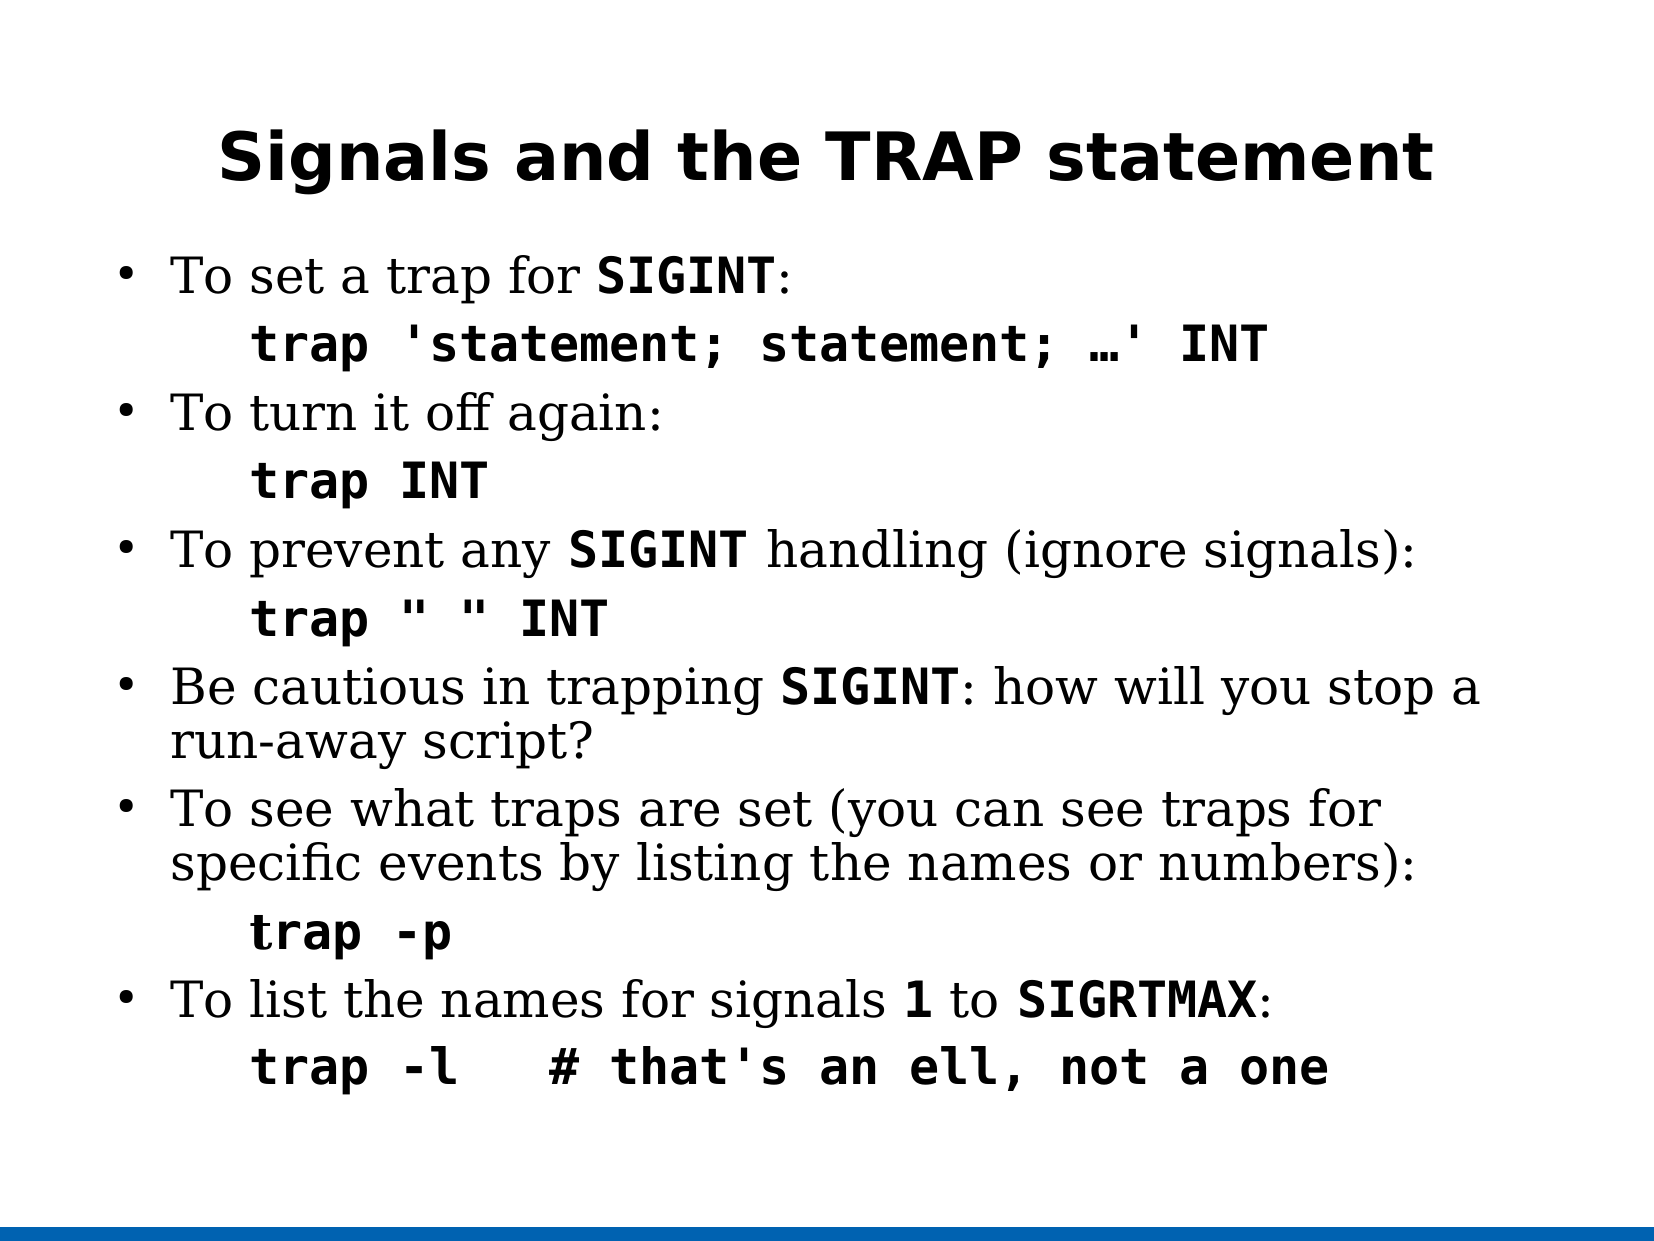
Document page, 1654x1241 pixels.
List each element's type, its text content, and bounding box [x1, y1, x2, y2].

title Signals and the TRAP statement [82, 50, 1571, 257]
list To set a trap for SIGINT: trap 'statement; statement; …' INT To turn it off again: trap INT To prevent any SIGINT handling (ignore signals): trap " " INT Be cautious in trapping SIGINT: how will you stop a run-away script? To see what traps are set (you can see traps for specific events by listing the names or numbers): trap -p To list the names for signals 1 to SIGRTMAX: trap -l # that's an ell, not a one [84, 242, 1573, 1160]
